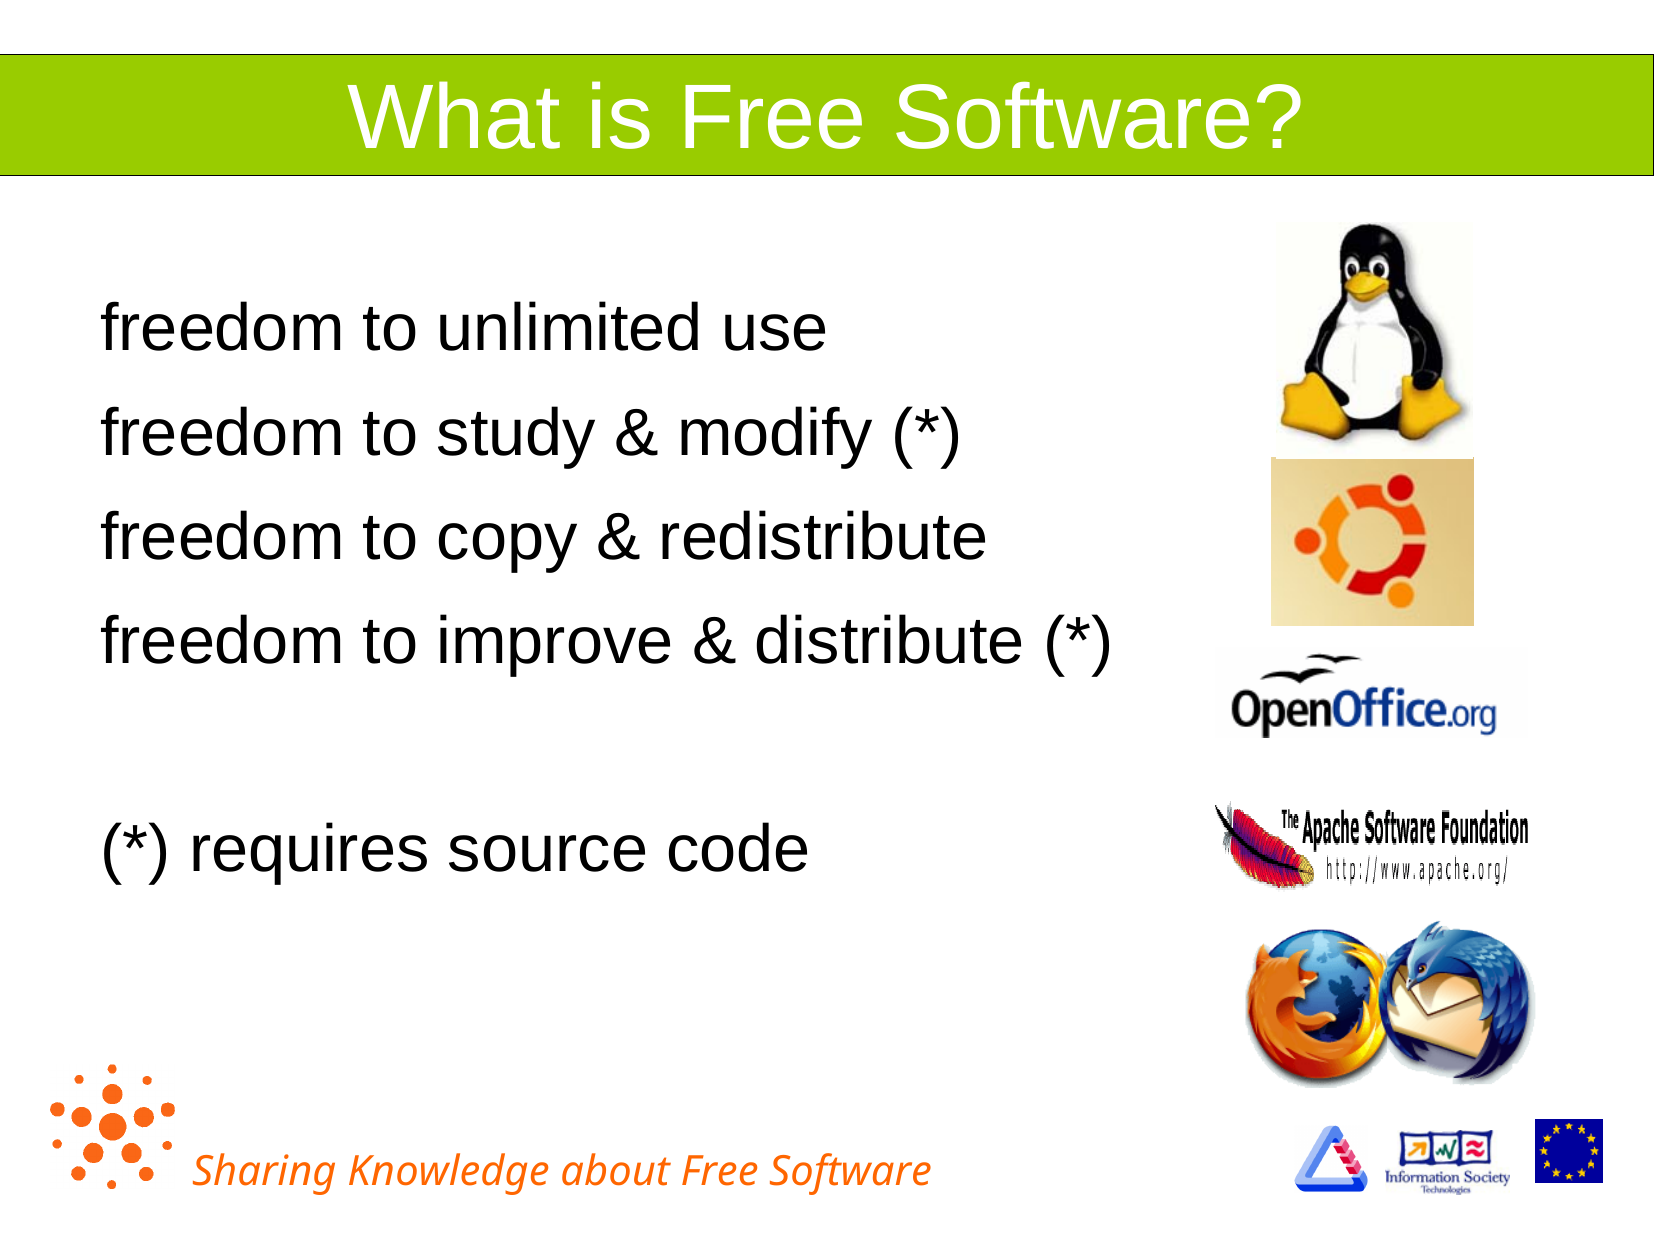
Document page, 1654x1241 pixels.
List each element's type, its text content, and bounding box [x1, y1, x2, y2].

picture [50, 1064, 175, 1189]
picture [1294, 1125, 1368, 1193]
list freedom to unlimited use freedom to study & modify (*) freedom to copy & redistribute freedom to improve & distribute (*) (*) requires source code [82, 290, 1571, 1109]
picture [1215, 647, 1528, 739]
title What is Free Software? [82, 59, 1571, 174]
picture [1231, 917, 1546, 1088]
picture [1385, 1130, 1510, 1195]
picture [1271, 222, 1474, 626]
picture [1535, 1119, 1603, 1183]
picture [1215, 800, 1529, 892]
